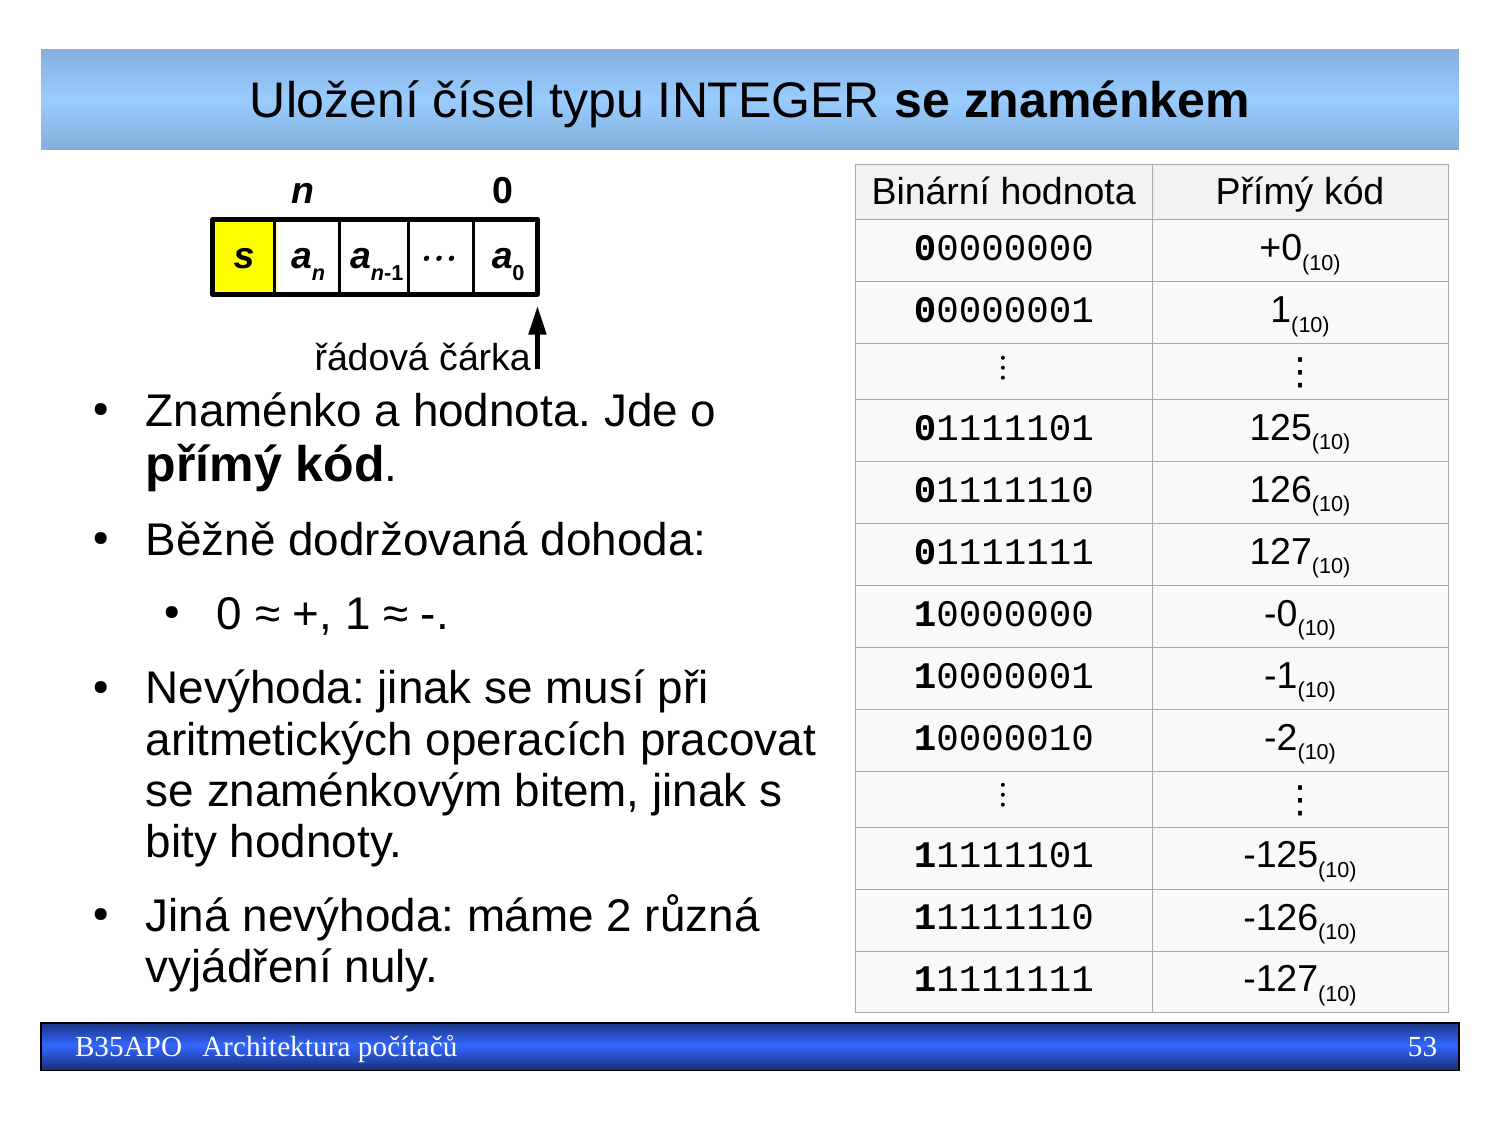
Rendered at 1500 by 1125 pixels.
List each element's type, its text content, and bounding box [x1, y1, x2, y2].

table_cell 01111111 [856, 524, 1152, 585]
table_cell ⋮ [856, 344, 1152, 399]
table_cell 00000001 [856, 282, 1152, 343]
text_box an [276, 226, 335, 293]
text_box s [215, 222, 273, 292]
text_box 0 [477, 161, 528, 219]
text_box an-1 [341, 226, 419, 293]
table_cell 01111110 [856, 462, 1152, 523]
table_cell 11111111 [856, 952, 1152, 1012]
table_cell 126(10) [1153, 462, 1448, 523]
table_cell -1(10) [1153, 648, 1448, 709]
table_cell 10000000 [856, 586, 1152, 647]
table_cell ⋮ [1153, 344, 1448, 399]
table_cell -2(10) [1153, 710, 1448, 771]
table_cell -0(10) [1153, 586, 1448, 647]
table_cell ⋮ [856, 772, 1152, 827]
list Znaménko a hodnota. Jde o přímý kód. Běžně dodržovaná dohoda: 0 ≈ +, 1 ≈ -. Nevýhoda: jinak se musí při aritmetických operacích pracovat se znaménkovým bitem, jinak s bity hodnoty. Jiná nevýhoda: máme 2 různá vyjádření nuly. [75, 385, 838, 1013]
table_cell 01111101 [856, 400, 1152, 461]
table_cell 00000000 [856, 220, 1152, 281]
table_cell -127(10) [1153, 952, 1448, 1012]
text_box a0 [477, 226, 540, 293]
table_header Přímý kód [1153, 165, 1448, 219]
table_cell -126(10) [1153, 890, 1448, 951]
table_cell 11111101 [856, 828, 1152, 889]
table_cell ⋮ [1153, 772, 1448, 827]
table_cell 10000001 [856, 648, 1152, 709]
text_box řádová čárka [299, 329, 550, 391]
table_cell 10000010 [856, 710, 1152, 771]
table_cell 11111110 [856, 890, 1152, 951]
title Uložení čísel typu INTEGER se znaménkem [41, 49, 1459, 150]
table_cell 127(10) [1153, 524, 1448, 585]
text_box … [406, 226, 475, 288]
table_cell +0(10) [1153, 220, 1448, 281]
table_cell 1(10) [1153, 282, 1448, 343]
text_box n [276, 161, 329, 219]
table_cell -125(10) [1153, 828, 1448, 889]
table_header Binární hodnota [856, 165, 1152, 219]
table_cell 125(10) [1153, 400, 1448, 461]
